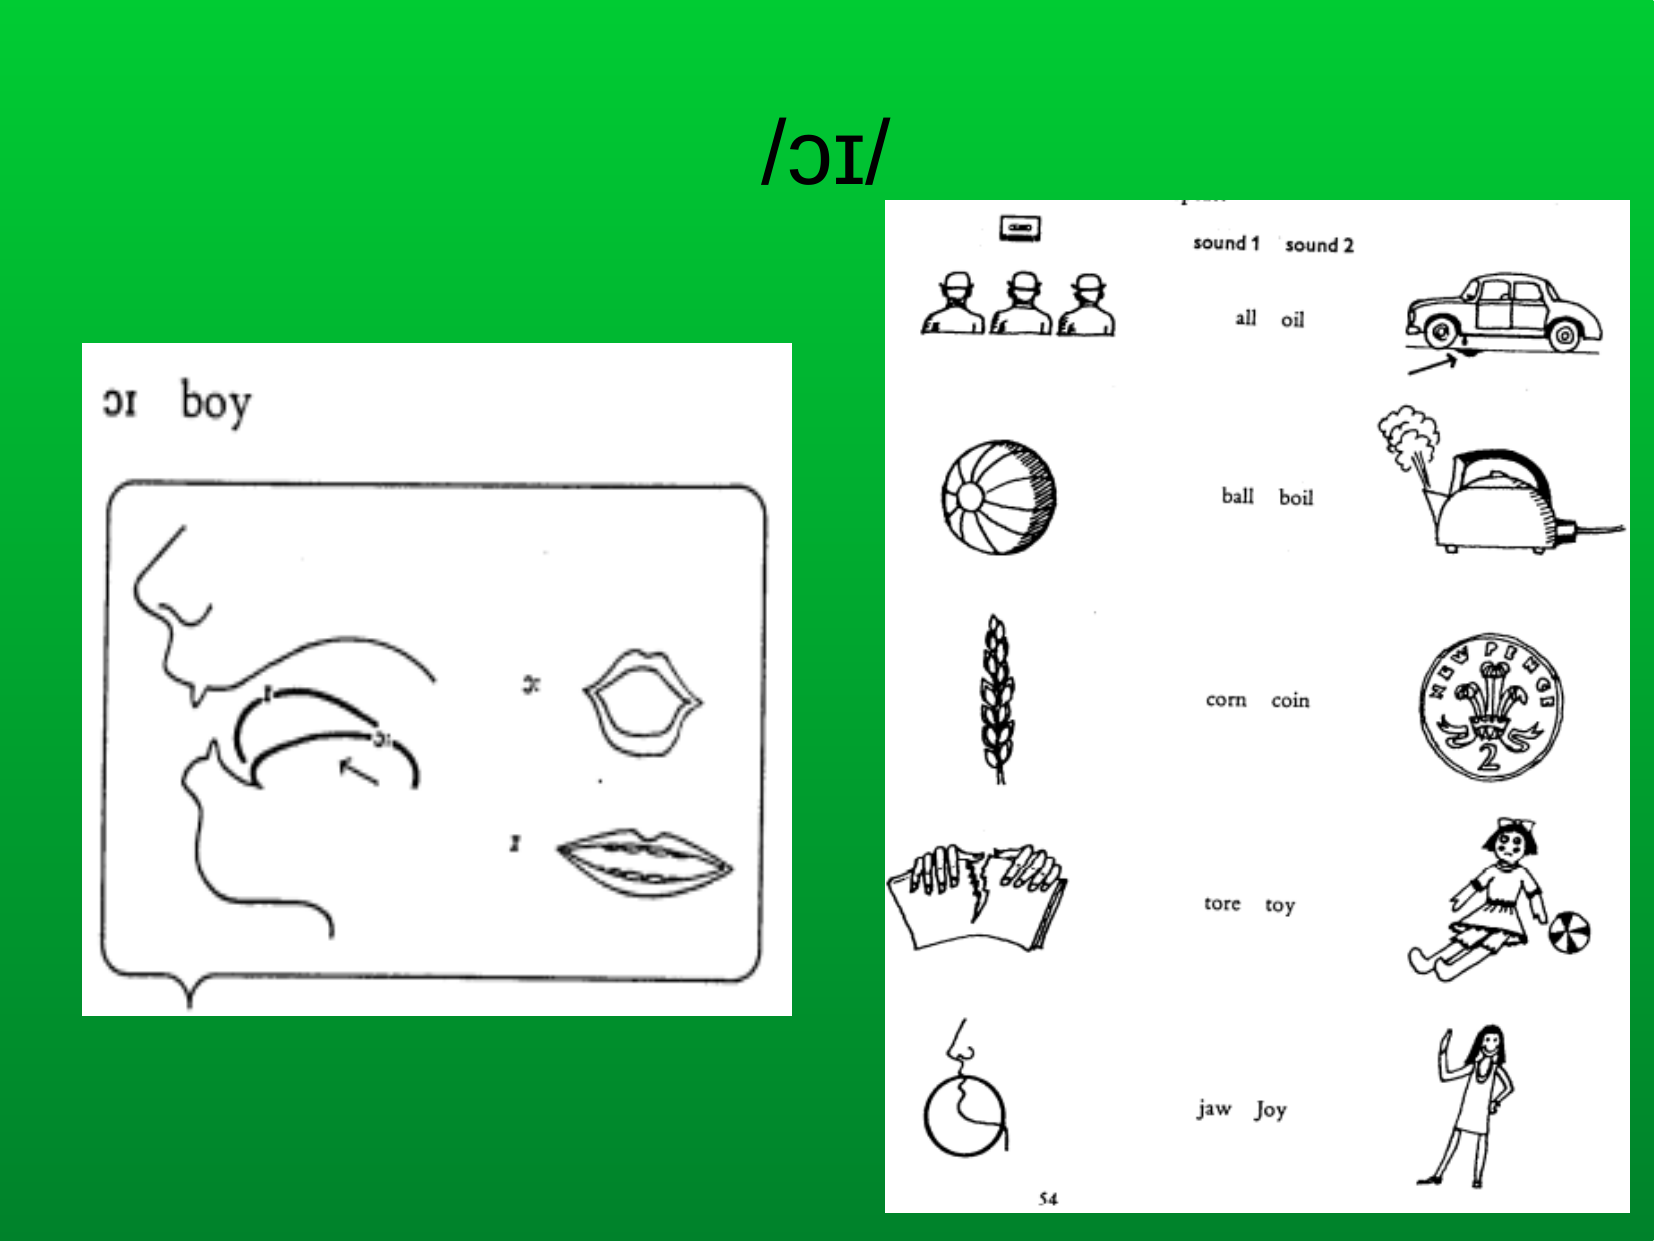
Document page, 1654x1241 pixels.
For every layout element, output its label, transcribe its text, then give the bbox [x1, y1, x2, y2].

picture [82, 343, 792, 1016]
title /ᴐɪ/ [82, 49, 1571, 257]
picture [885, 200, 1630, 1213]
